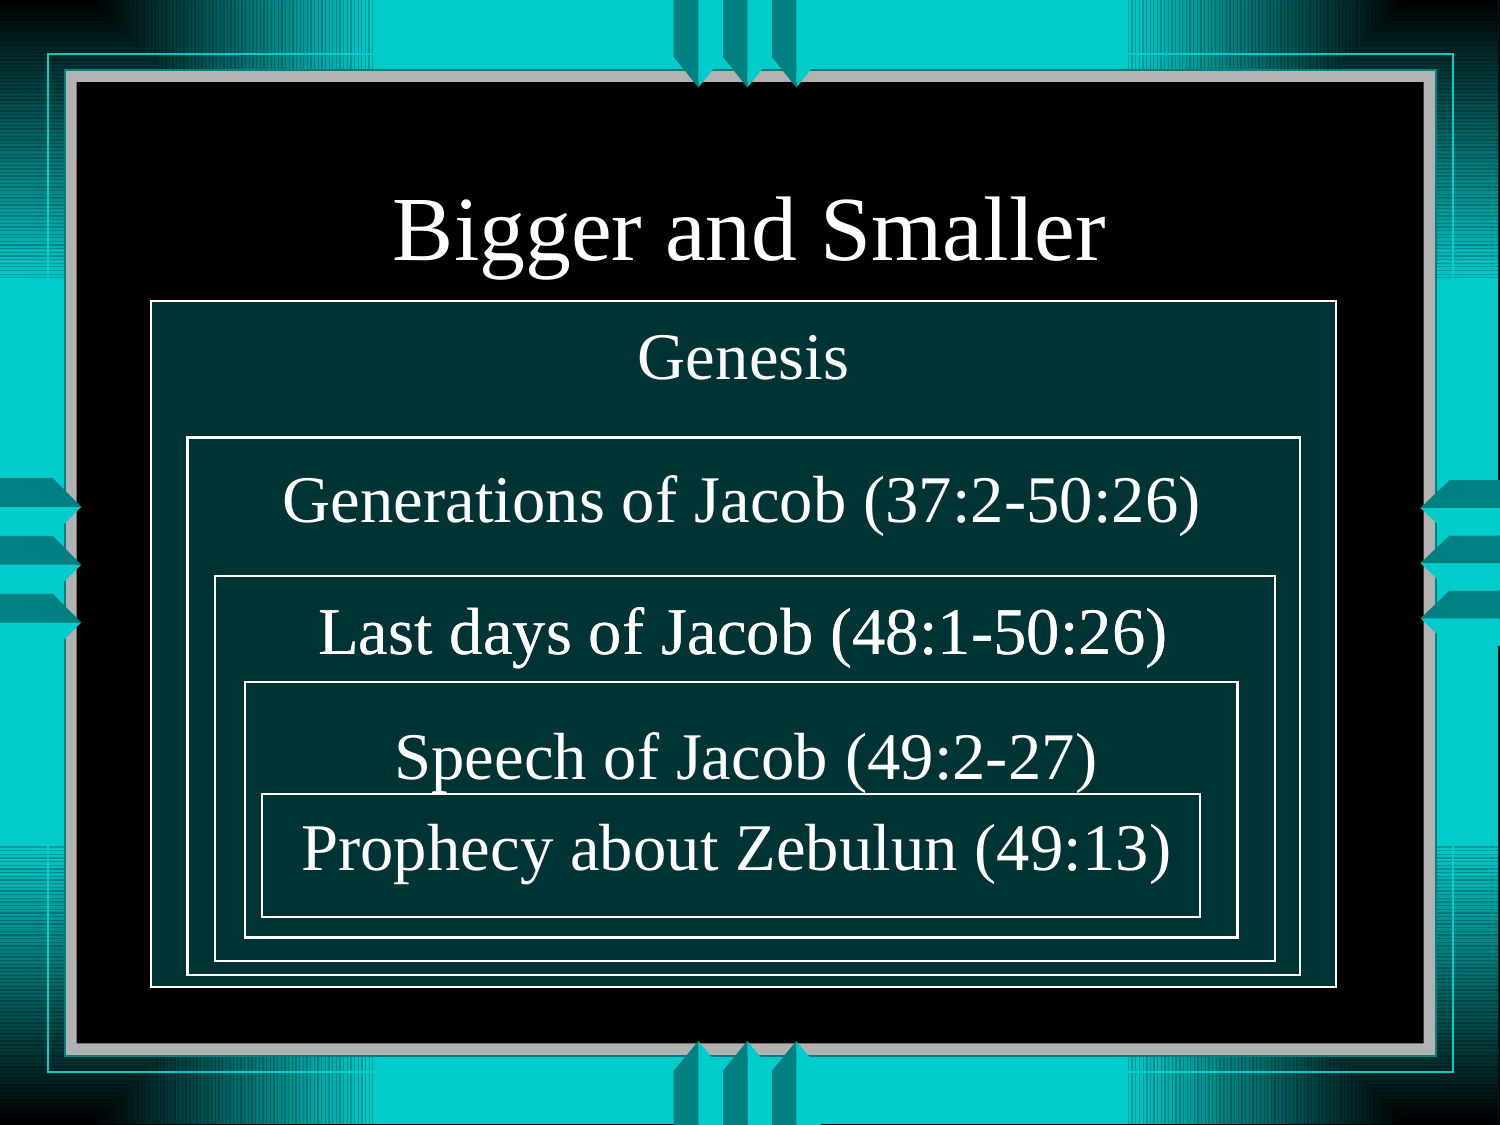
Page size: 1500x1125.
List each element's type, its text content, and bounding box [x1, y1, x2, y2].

text_box Generations of Jacob (37:2-50:26) [249, 454, 1236, 545]
text_box Speech of Jacob (49:2-27) [337, 712, 1156, 793]
text_box [150, 301, 1337, 988]
text_box Last days of Jacob (48:1-50:26) [299, 587, 1188, 677]
text_box Speech of Jacob (49:2-27) [337, 795, 1156, 802]
title Bigger and Smaller [112, 99, 1388, 288]
text_box Genesis [212, 312, 1275, 402]
text_box Prophecy about Zebulun (49:13) [268, 803, 1206, 893]
